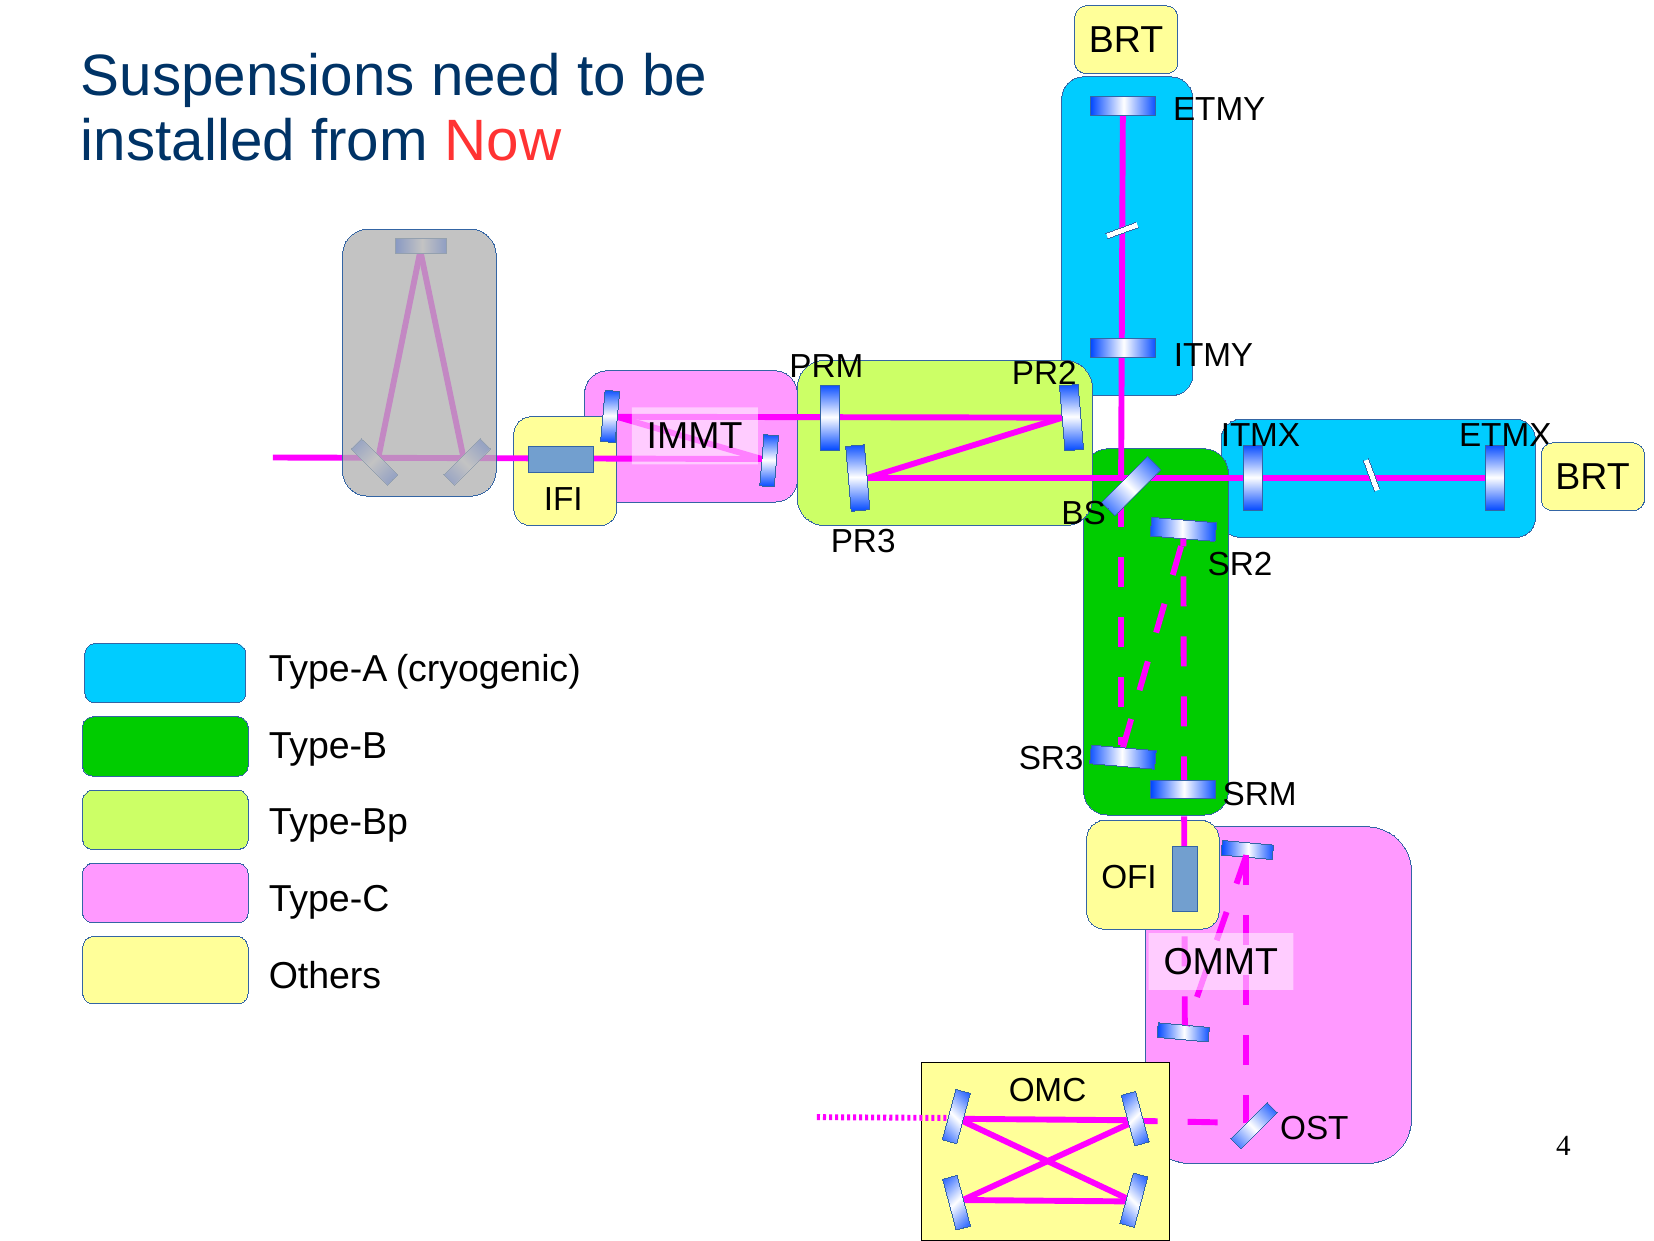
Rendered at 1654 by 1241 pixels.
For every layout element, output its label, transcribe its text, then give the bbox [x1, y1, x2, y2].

text_box Type-C [253, 870, 405, 928]
text_box BS [1046, 487, 1121, 540]
text_box Type-A (cryogenic) [253, 639, 596, 697]
text_box OST [1265, 1102, 1369, 1155]
text_box ETMX [1444, 408, 1567, 461]
text_box OMMT [1148, 933, 1294, 990]
text_box [921, 820, 1412, 1241]
text_box OMC [993, 1064, 1102, 1117]
text_box OFI [1086, 851, 1190, 904]
text_box Suspensions need to be installed from Now [66, 35, 739, 180]
text_box PRM [774, 340, 886, 393]
text_box Type-B [254, 716, 403, 774]
text_box [342, 229, 497, 497]
text_box [82, 716, 249, 777]
text_box SRM [1207, 768, 1312, 821]
text_box BRT [1074, 5, 1178, 74]
text_box IFI [529, 473, 632, 526]
text_box [82, 936, 249, 1004]
text_box ETMY [1158, 82, 1281, 135]
text_box [513, 360, 1536, 816]
text_box [82, 790, 249, 850]
text_box Others [253, 947, 397, 1004]
text_box SR3 [1003, 732, 1099, 785]
text_box IMMT [631, 407, 758, 465]
text_box [84, 643, 246, 703]
text_box ITMX [1206, 408, 1316, 461]
text_box PR2 [997, 347, 1097, 400]
text_box PR3 [816, 515, 911, 568]
text_box [82, 863, 249, 923]
text_box Type-Bp [254, 793, 423, 851]
text_box SR2 [1192, 538, 1291, 591]
text_box [1061, 76, 1193, 396]
text_box BRT [1541, 442, 1645, 511]
text_box ITMY [1159, 328, 1274, 381]
